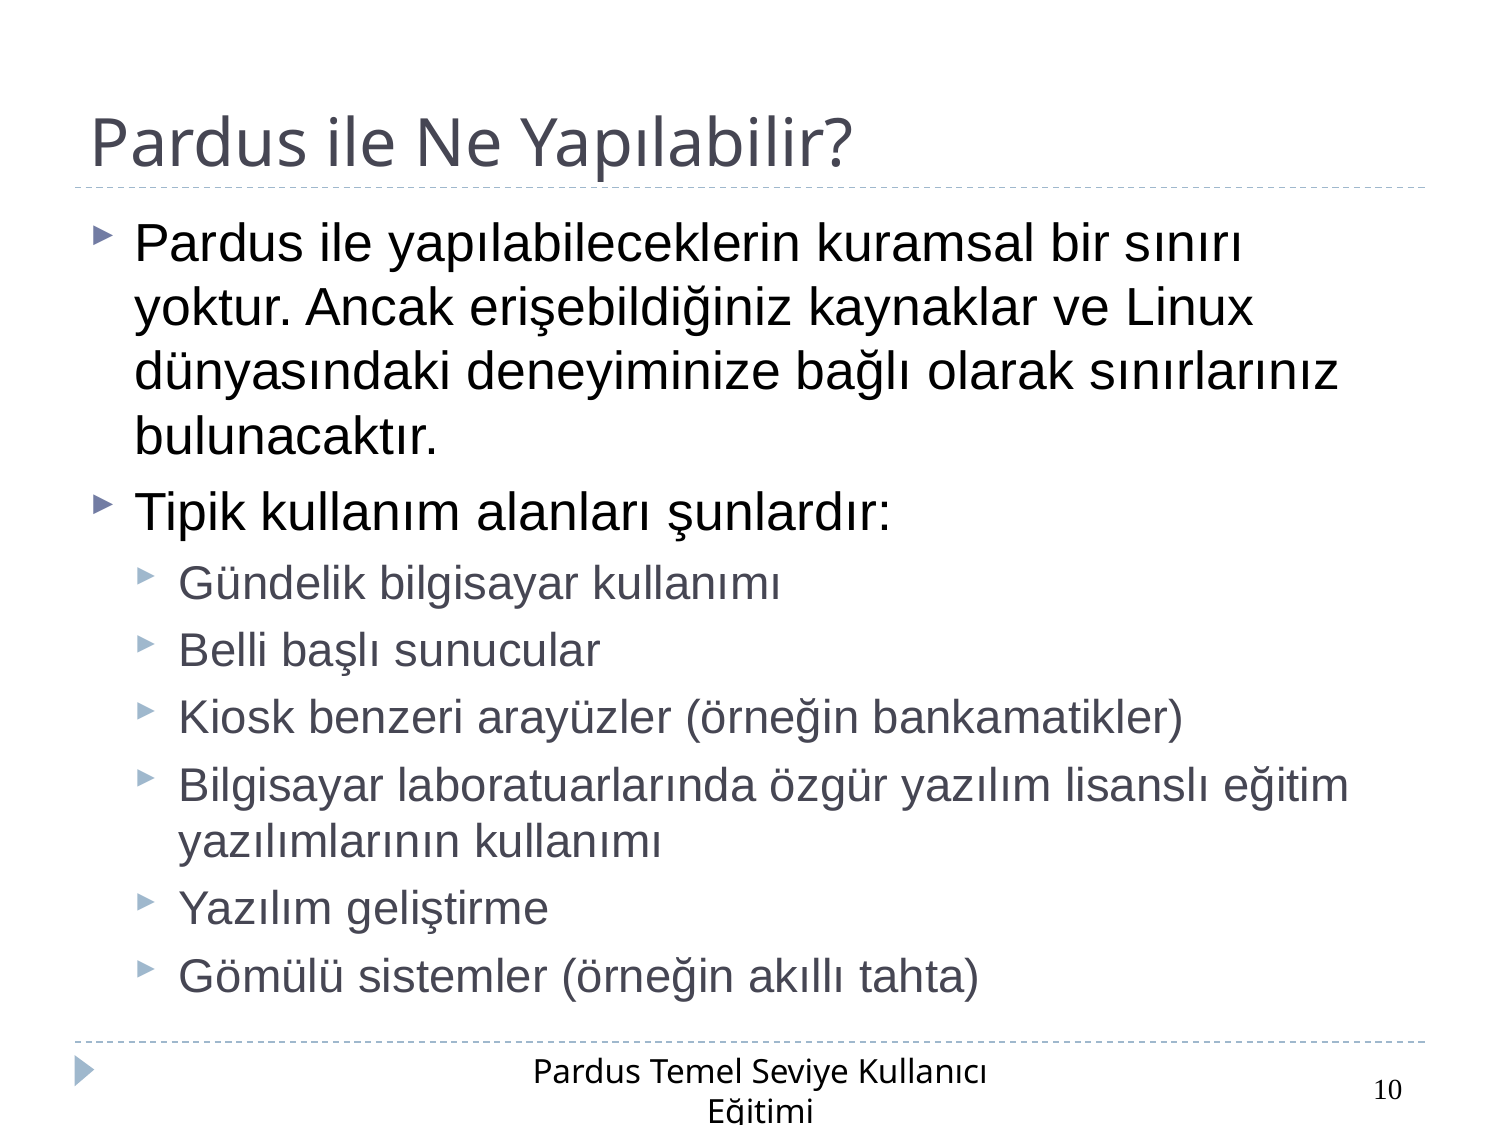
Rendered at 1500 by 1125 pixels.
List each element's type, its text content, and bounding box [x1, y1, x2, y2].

title Pardus ile Ne Yapılabilir? [75, 24, 1425, 188]
list Pardus ile yapılabileceklerin kuramsal bir sınırı yoktur. Ancak erişebildiğiniz kaynaklar ve Linux dünyasındaki deneyiminize bağlı olarak sınırlarınız bulunacaktır. Tipik kullanım alanları şunlardır: Gündelik bilgisayar kullanımı Belli başlı sunucular Kiosk benzeri arayüzler (örneğin bankamatikler) Bilgisayar laboratuarlarında özgür yazılım lisanslı eğitim yazılımlarının kullanımı Yazılım geliştirme Gömülü sistemler (örneğin akıllı tahta) [75, 200, 1425, 1010]
